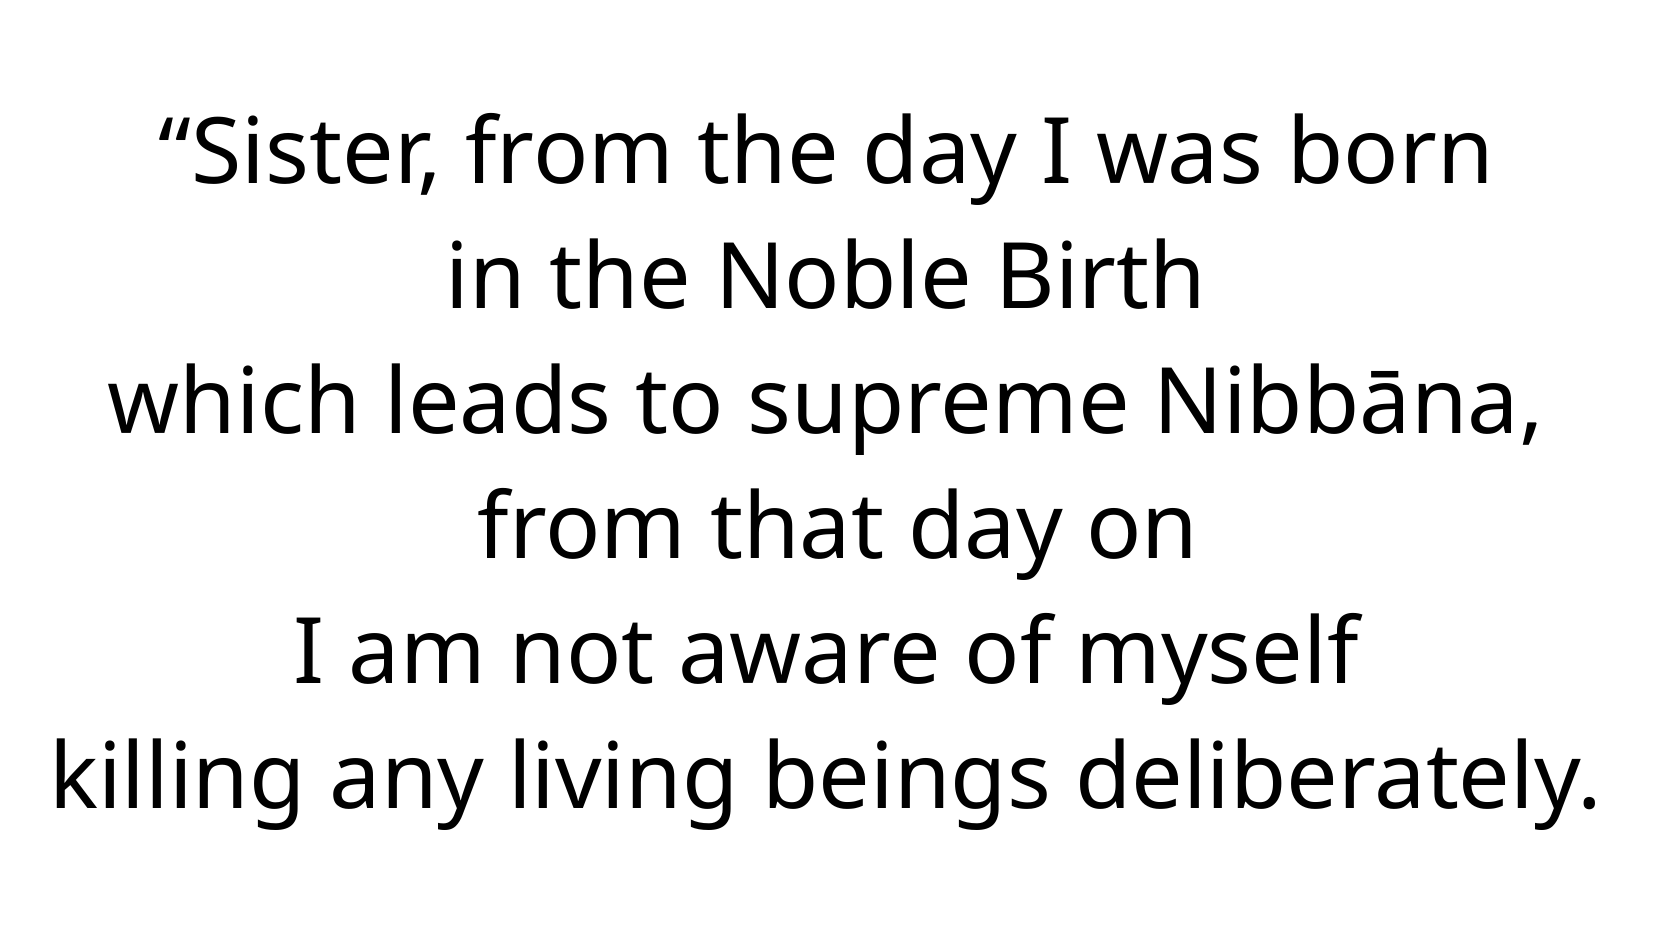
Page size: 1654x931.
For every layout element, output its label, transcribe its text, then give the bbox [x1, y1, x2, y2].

subtitle “Sister, from the day I was born in the Noble Birth which leads to supreme Nibbāna, from that day on I am not aware of myself killing any living beings deliberately. [0, 75, 1654, 846]
